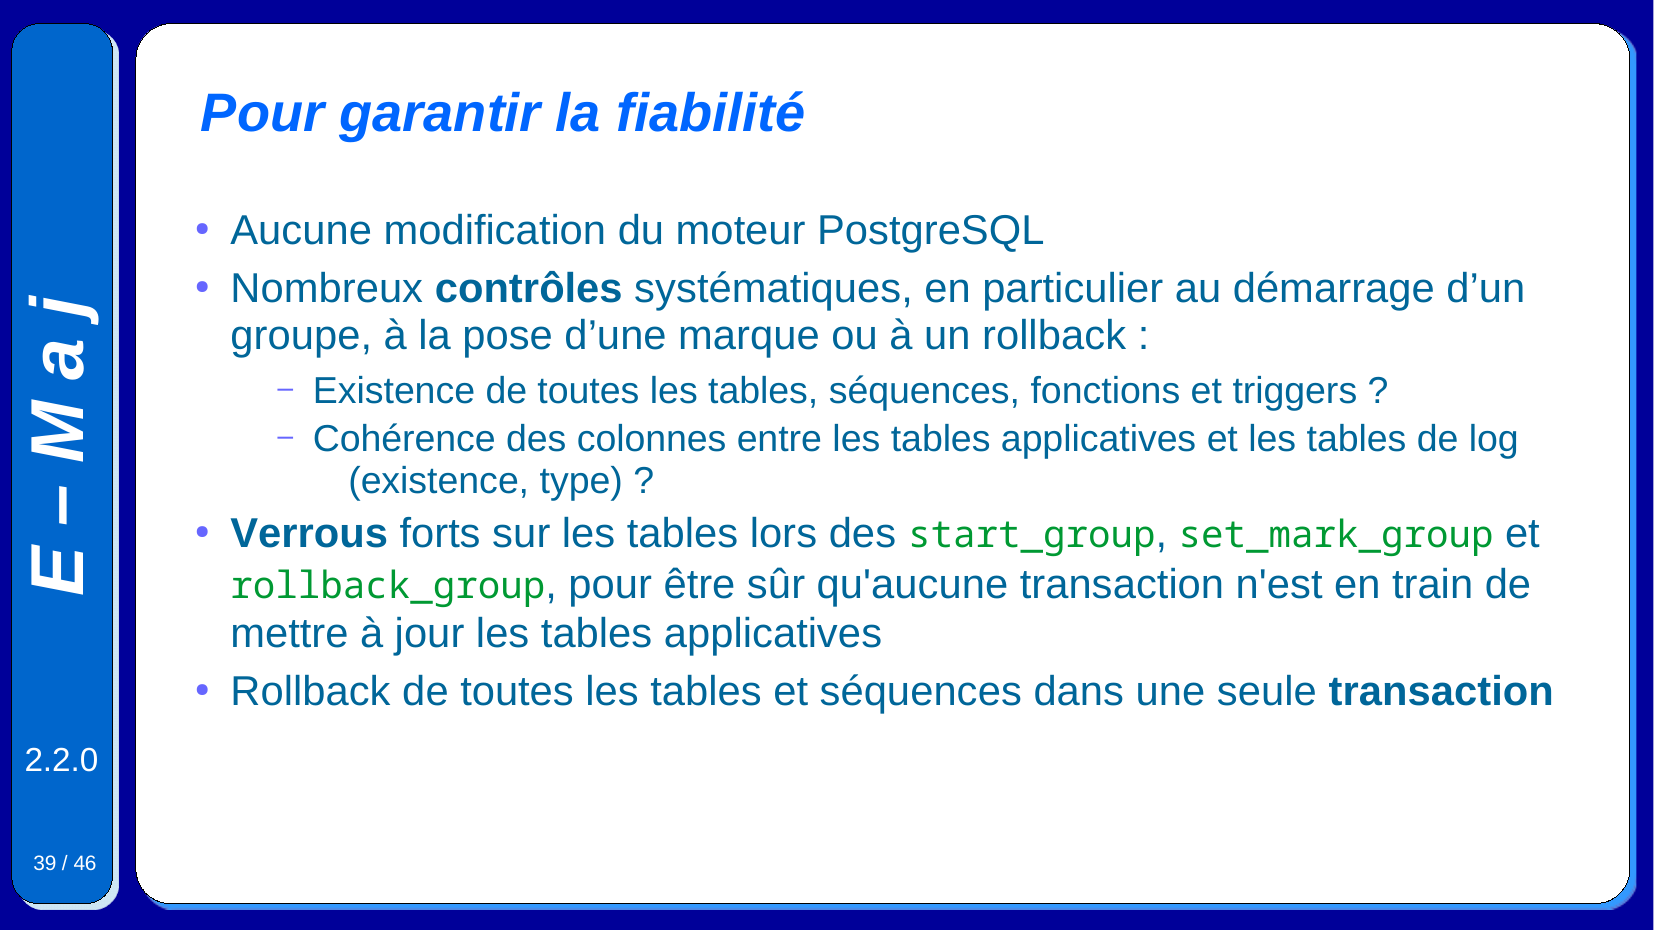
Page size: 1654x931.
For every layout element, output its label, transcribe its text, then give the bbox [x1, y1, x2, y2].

list Aucune modification du moteur PostgreSQL Nombreux contrôles systématiques, en particulier au démarrage d’un groupe, à la pose d’une marque ou à un rollback : Existence de toutes les tables, séquences, fonctions et triggers ? Cohérence des colonnes entre les tables applicatives et les tables de log (existence, type) ? Verrous forts sur les tables lors des start_group, set_mark_group et rollback_group, pour être sûr qu'aucune transaction n'est en train de mettre à jour les tables applicatives Rollback de toutes les tables et séquences dans une seule transaction [177, 206, 1587, 827]
title Pour garantir la fiabilité [200, 34, 1575, 191]
